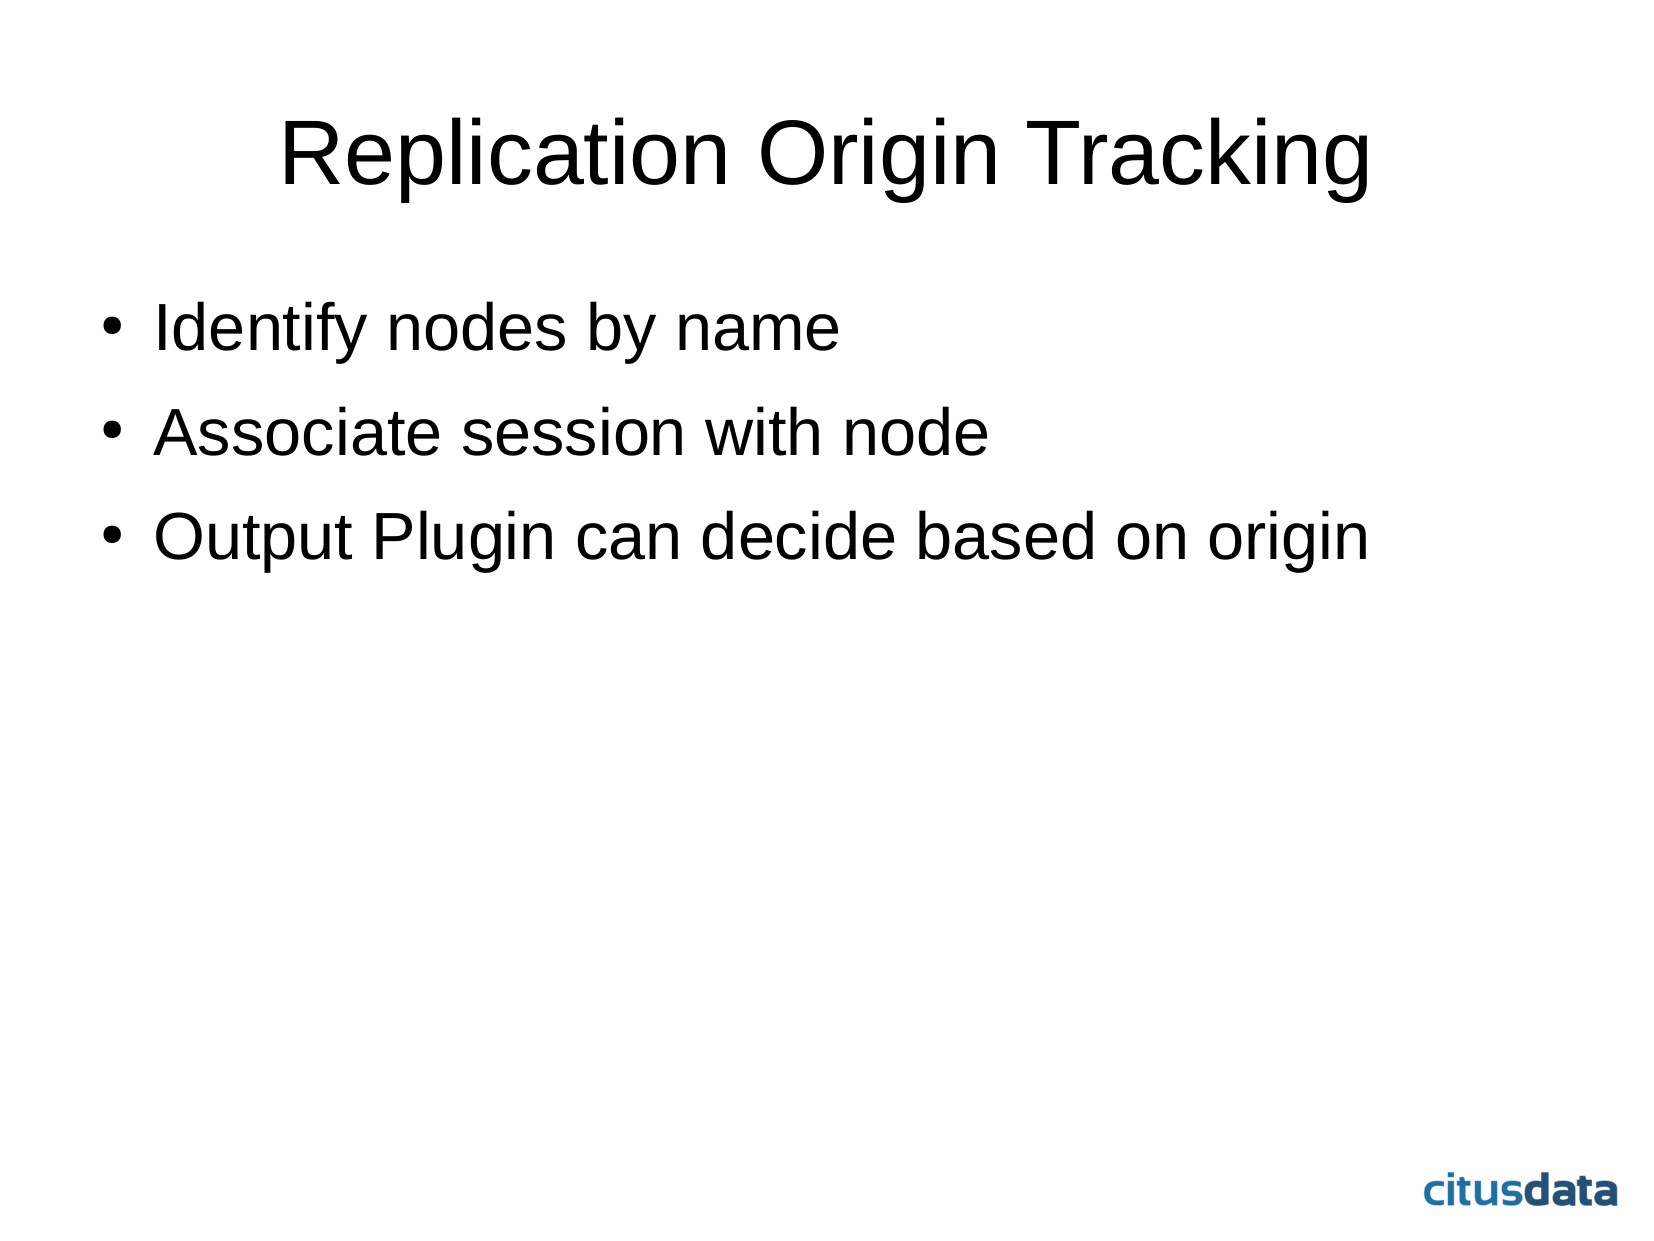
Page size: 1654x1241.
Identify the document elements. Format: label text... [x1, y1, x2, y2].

title Replication Origin Tracking [82, 49, 1571, 257]
picture [1420, 1167, 1622, 1209]
list Identify nodes by name Associate session with node Output Plugin can decide based on origin [82, 290, 1571, 1096]
